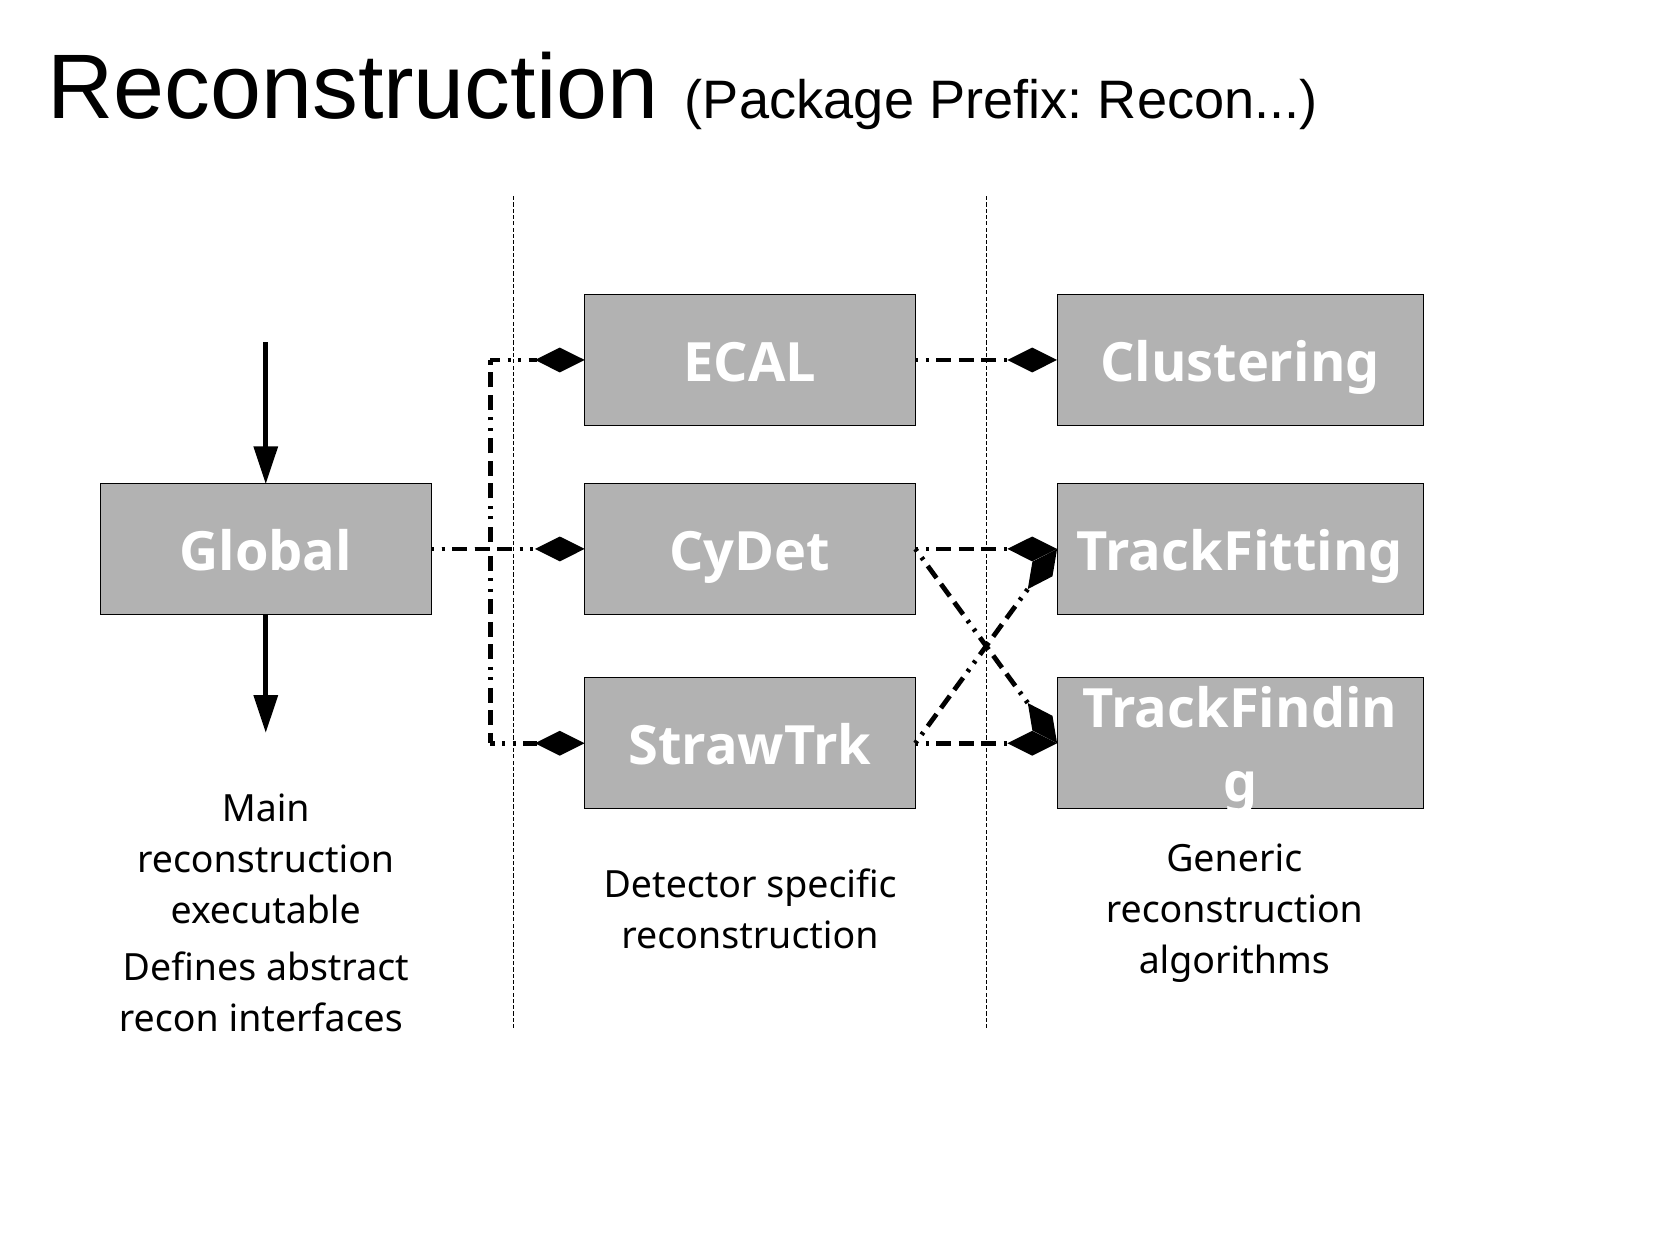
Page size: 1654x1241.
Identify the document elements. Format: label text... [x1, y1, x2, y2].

text_box ECAL [584, 294, 916, 426]
text_box CyDet [584, 483, 916, 615]
text_box Main reconstruction executable Defines abstract recon interfaces [82, 795, 449, 1028]
text_box TrackFitting [1057, 483, 1424, 615]
title Reconstruction (Package Prefix: Recon...) [47, 0, 1619, 189]
text_box TrackFinding [1057, 677, 1424, 791]
text_box Clustering [1057, 294, 1424, 426]
text_box Detector specific reconstruction [567, 791, 934, 1026]
text_box StrawTrk [584, 677, 916, 791]
text_box Generic reconstruction algorithms [1022, 791, 1447, 1026]
text_box Global [100, 483, 432, 615]
